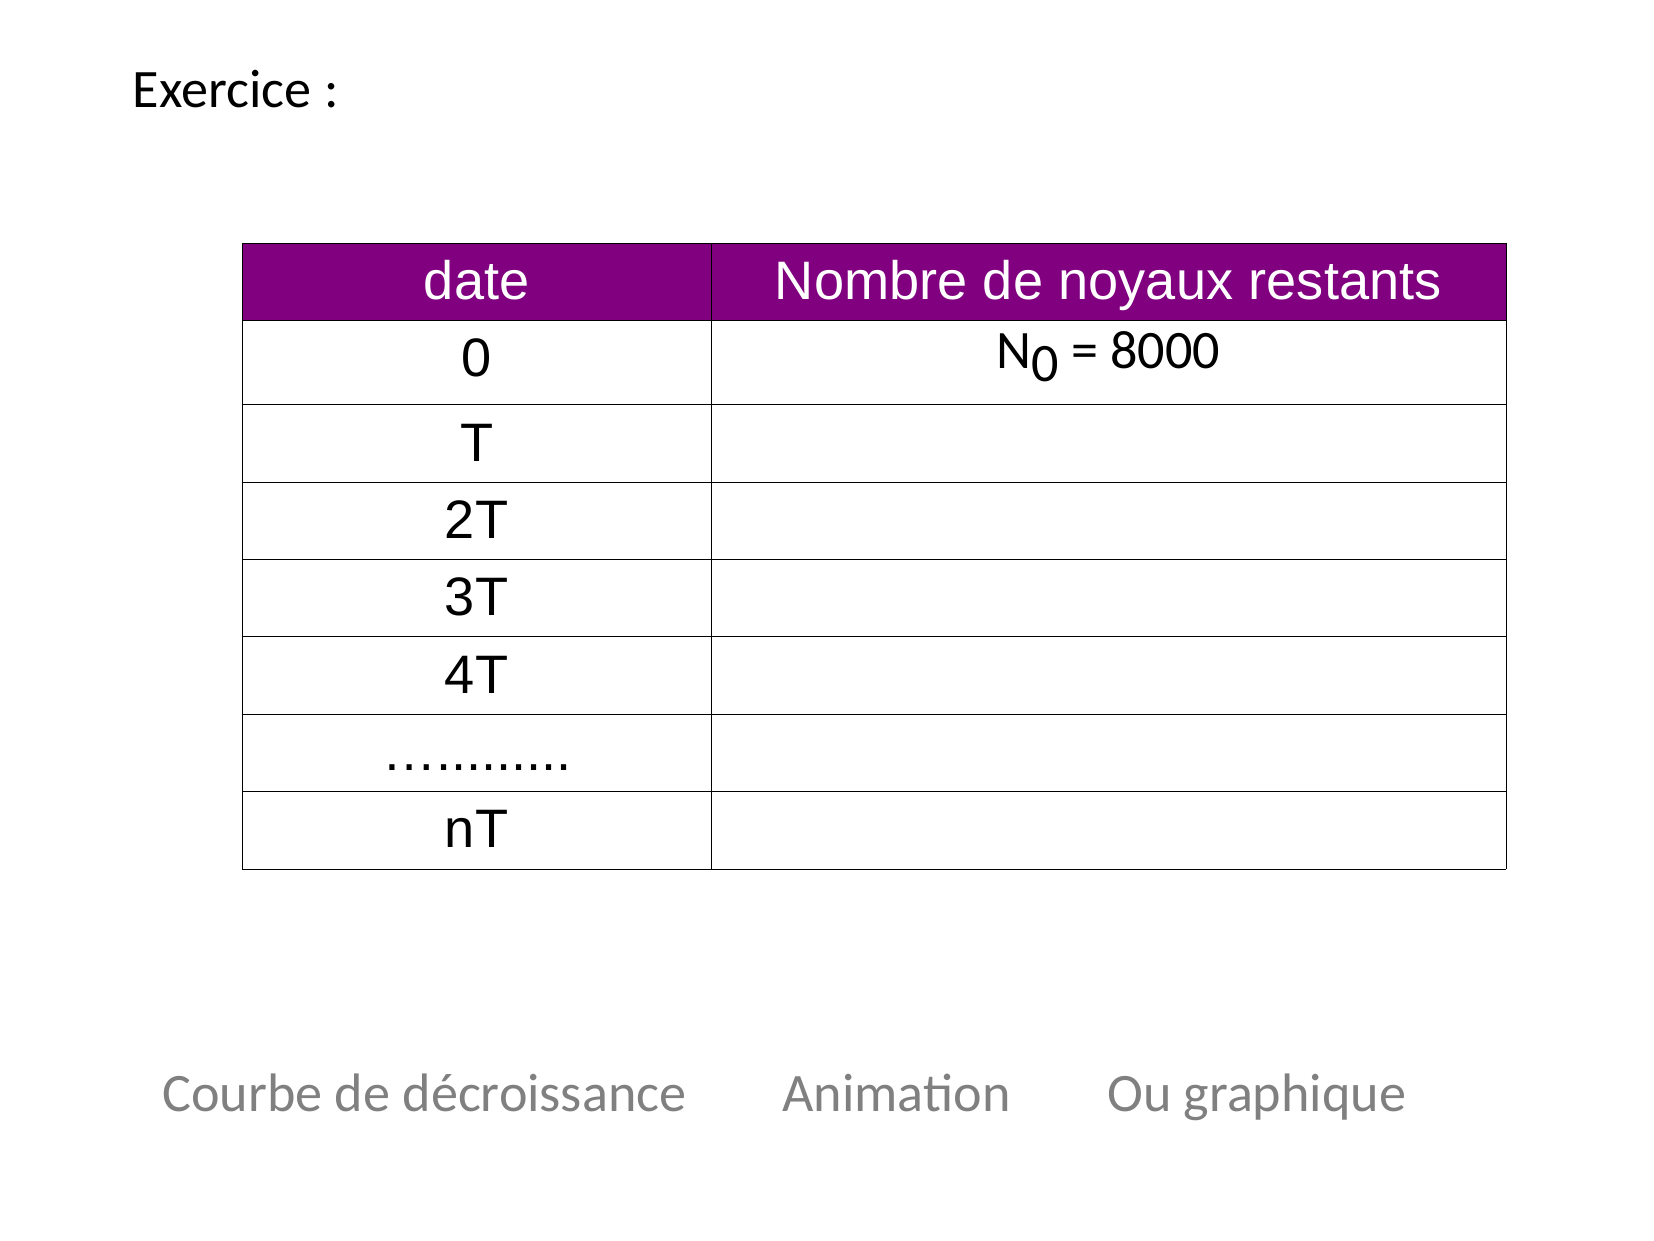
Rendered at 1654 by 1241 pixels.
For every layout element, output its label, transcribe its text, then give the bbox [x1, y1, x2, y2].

table_cell T [243, 405, 711, 482]
text_box Ou graphique [1092, 1062, 1447, 1145]
table_cell [712, 792, 1506, 869]
table_cell [712, 637, 1506, 714]
text_box Exercice : [118, 59, 1034, 141]
table_cell [712, 405, 1506, 482]
table_cell N0 = 8000 [712, 321, 1506, 404]
table_cell [712, 560, 1506, 636]
table_header Nombre de noyaux restants [712, 244, 1506, 320]
table_header date [243, 244, 711, 320]
table_cell 0 [243, 321, 711, 404]
table_cell [712, 483, 1506, 559]
text_box Courbe de décroissance [147, 1062, 709, 1145]
text_box Animation [767, 1062, 1034, 1145]
table_cell [712, 715, 1506, 791]
table_cell …......... [243, 715, 711, 791]
table_cell 3T [243, 560, 711, 636]
table_cell 2T [243, 483, 711, 559]
table_cell 4T [243, 637, 711, 714]
table_cell nT [243, 792, 711, 869]
